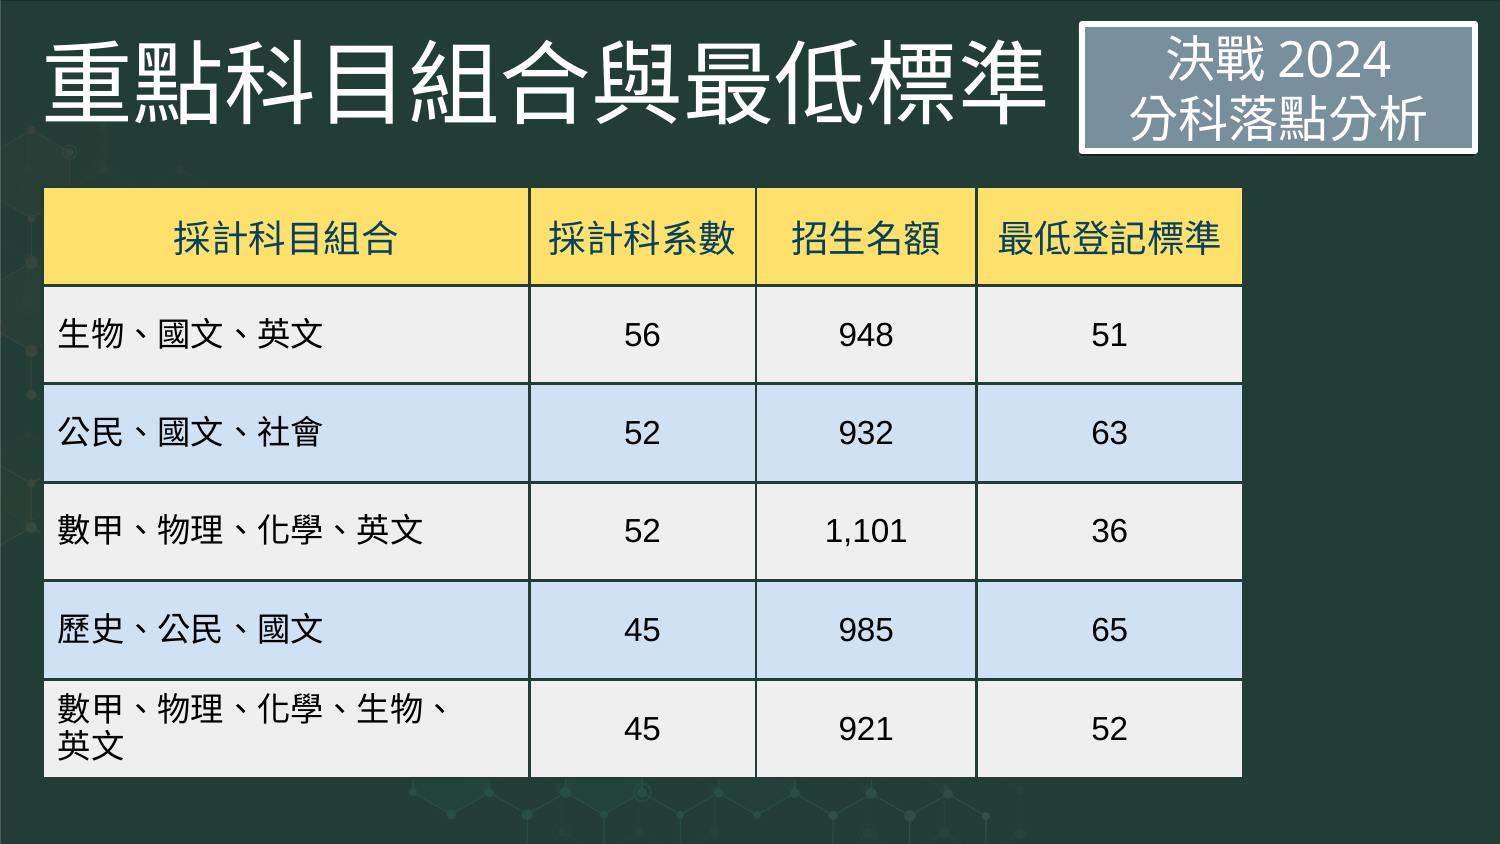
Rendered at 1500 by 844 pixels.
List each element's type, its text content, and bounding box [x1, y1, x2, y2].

table_cell 52 [531, 484, 755, 579]
table_cell 56 [531, 287, 755, 382]
picture [0, 0, 1500, 844]
table_cell 數甲、物理、化學、英文 [44, 484, 528, 579]
table_cell 數甲、物理、化學、生物、 英文 [44, 681, 528, 777]
table_header 採計科系數 [531, 188, 755, 284]
table_cell 52 [978, 681, 1242, 777]
table_cell 45 [531, 582, 755, 678]
table_cell 948 [757, 287, 975, 382]
table_header 最低登記標準 [978, 188, 1242, 284]
table_cell 63 [978, 385, 1242, 481]
table_cell 52 [531, 385, 755, 481]
table_cell 932 [757, 385, 975, 481]
table_cell 45 [531, 681, 755, 777]
table_cell 1,101 [757, 484, 975, 579]
table_cell 985 [757, 582, 975, 678]
table_cell 36 [978, 484, 1242, 579]
table_cell 921 [757, 681, 975, 777]
table_header 招生名額 [757, 188, 975, 284]
table_cell 公民、國文、社會 [44, 385, 528, 481]
table_cell 歷史、公民、國文 [44, 582, 528, 678]
text_box 決戰2024 分科落點分析 [1081, 24, 1475, 151]
table_cell 51 [978, 287, 1242, 382]
table_cell 生物、國文、英文 [44, 287, 528, 382]
table_header 採計科目組合 [44, 188, 528, 284]
title 重點科目組合與最低標準 [26, 10, 1424, 153]
table_cell 65 [978, 582, 1242, 678]
